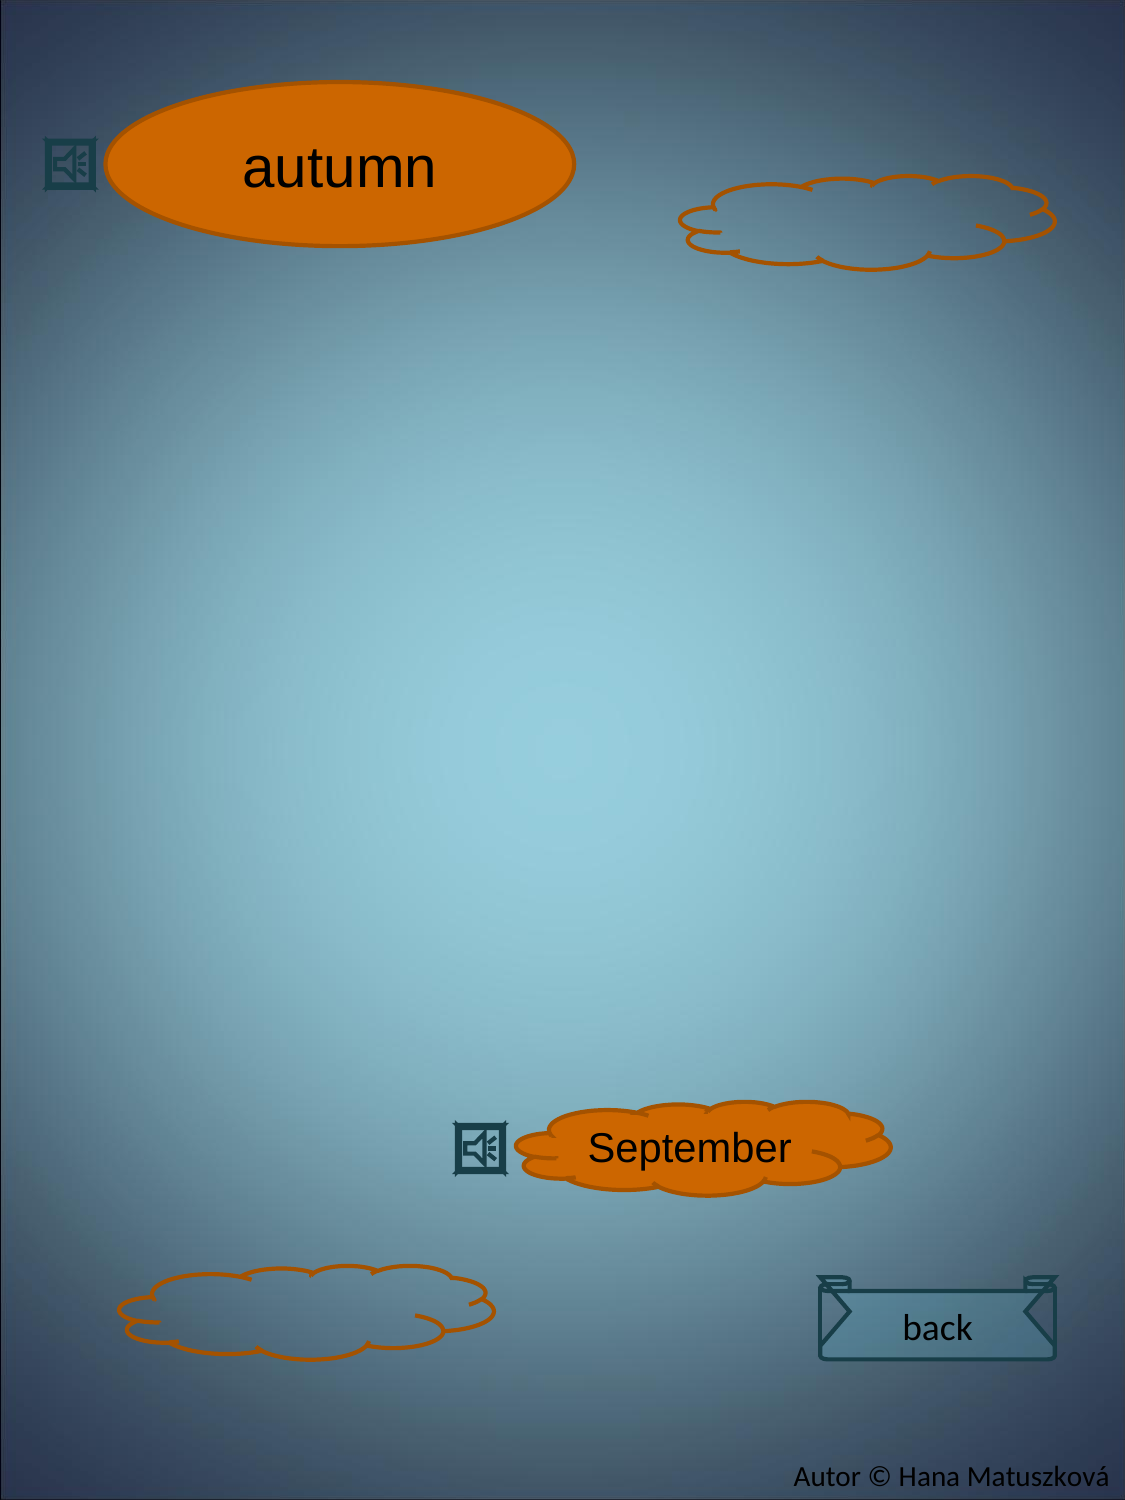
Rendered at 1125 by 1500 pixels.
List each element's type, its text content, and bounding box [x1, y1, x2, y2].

text_box autumn [105, 82, 575, 247]
text_box Autor © Hana Matuszková [778, 1449, 1125, 1500]
text_box September [515, 1101, 891, 1196]
text_box back [820, 1277, 1055, 1360]
picture [0, 0, 1125, 1500]
